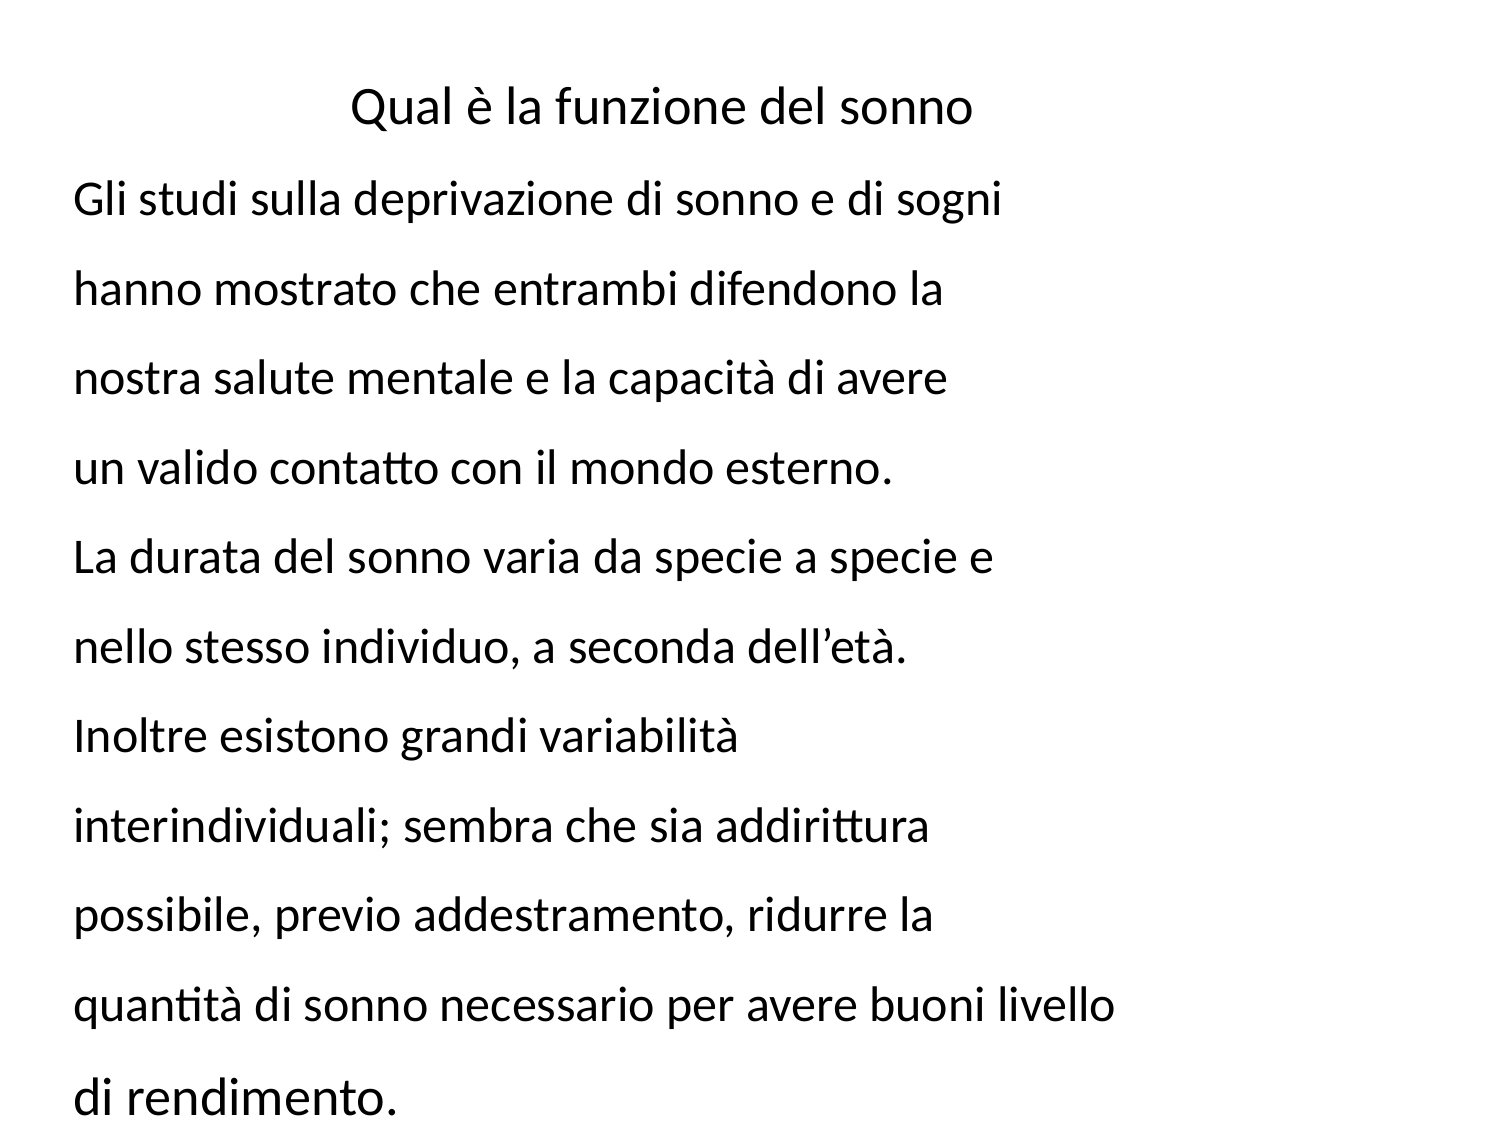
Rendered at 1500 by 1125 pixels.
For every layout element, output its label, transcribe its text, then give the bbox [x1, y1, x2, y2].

list Qual è la funzione del sonno Gli studi sulla deprivazione di sonno e di sogni hanno mostrato che entrambi difendono la nostra salute mentale e la capacità di avere un valido contatto con il mondo esterno. La durata del sonno varia da specie a specie e nello stesso individuo, a seconda dell’età. Inoltre esistono grandi variabilità interindividuali; sembra che sia addirittura possibile, previo addestramento, ridurre la quantità di sonno necessario per avere buoni livello di rendimento. [58, 58, 1409, 1125]
